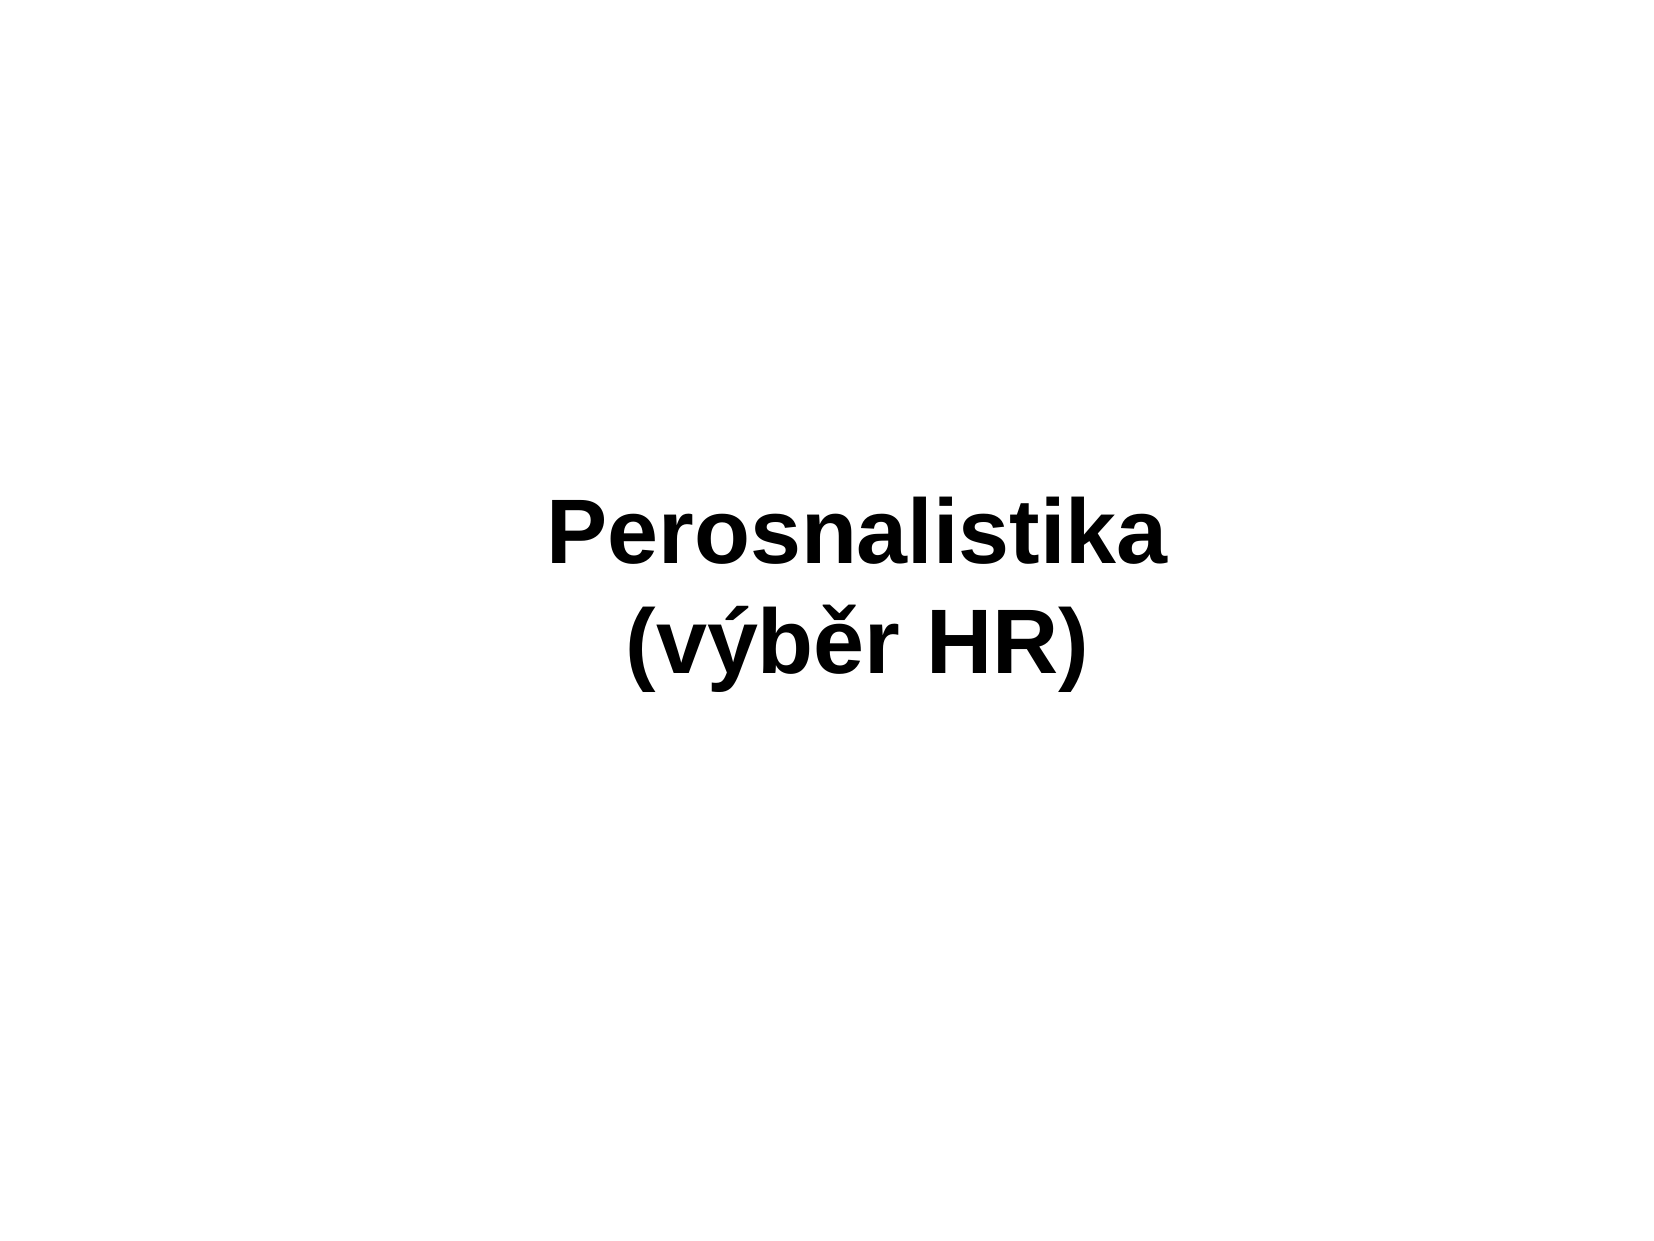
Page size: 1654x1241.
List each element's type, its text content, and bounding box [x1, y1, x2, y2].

text_box Perosnalistika (výběr HR) [214, 463, 1465, 700]
